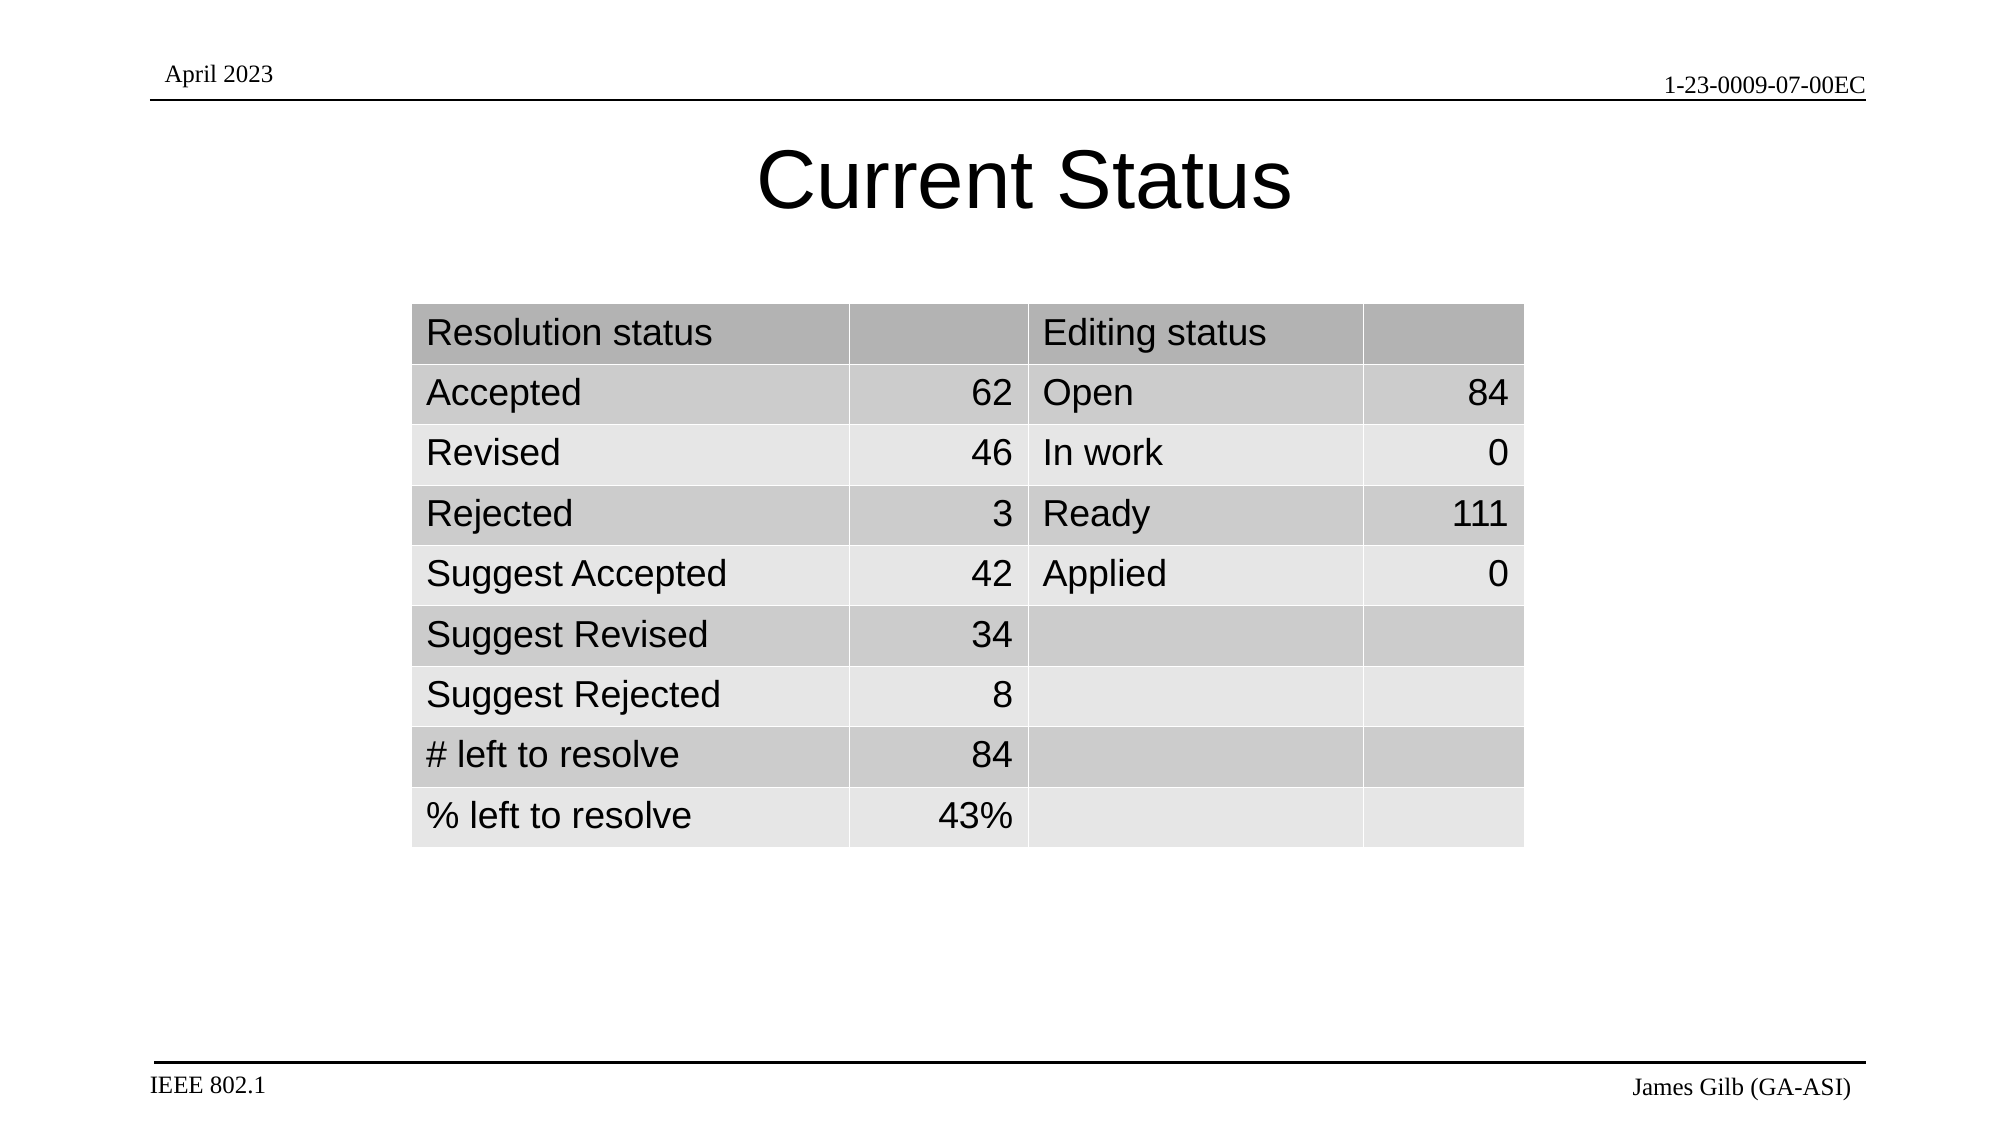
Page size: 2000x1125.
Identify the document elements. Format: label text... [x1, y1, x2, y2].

table_cell [1364, 667, 1524, 726]
table_cell % left to resolve [412, 788, 849, 847]
table_cell Open [1029, 365, 1363, 424]
table_cell [1364, 606, 1524, 666]
table_cell [1029, 667, 1363, 726]
table_cell [1029, 727, 1363, 787]
title Current Status [149, 112, 1900, 238]
table_cell 42 [850, 546, 1028, 605]
table_cell 43% [850, 788, 1028, 847]
table_header [1364, 304, 1524, 364]
table_cell 3 [850, 486, 1028, 545]
table_cell 111 [1364, 486, 1524, 545]
table_cell Suggest Accepted [412, 546, 849, 605]
table_cell Accepted [412, 365, 849, 424]
table_cell Suggest Revised [412, 606, 849, 666]
table_cell Applied [1029, 546, 1363, 605]
table_cell [1029, 788, 1363, 847]
table_header [850, 304, 1028, 364]
table_cell Ready [1029, 486, 1363, 545]
table_cell Rejected [412, 486, 849, 545]
table_cell Revised [412, 425, 849, 485]
table_header Editing status [1029, 304, 1363, 364]
table_cell [1364, 788, 1524, 847]
table_cell 0 [1364, 425, 1524, 485]
table_cell 62 [850, 365, 1028, 424]
table_cell 46 [850, 425, 1028, 485]
table_cell [1364, 727, 1524, 787]
table_cell Suggest Rejected [412, 667, 849, 726]
table_cell # left to resolve [412, 727, 849, 787]
table_cell 84 [850, 727, 1028, 787]
table_cell 0 [1364, 546, 1524, 605]
table_cell In work [1029, 425, 1363, 485]
table_cell 34 [850, 606, 1028, 666]
table_header Resolution status [412, 304, 849, 364]
table_cell [1029, 606, 1363, 666]
table_cell 84 [1364, 365, 1524, 424]
table_cell 8 [850, 667, 1028, 726]
